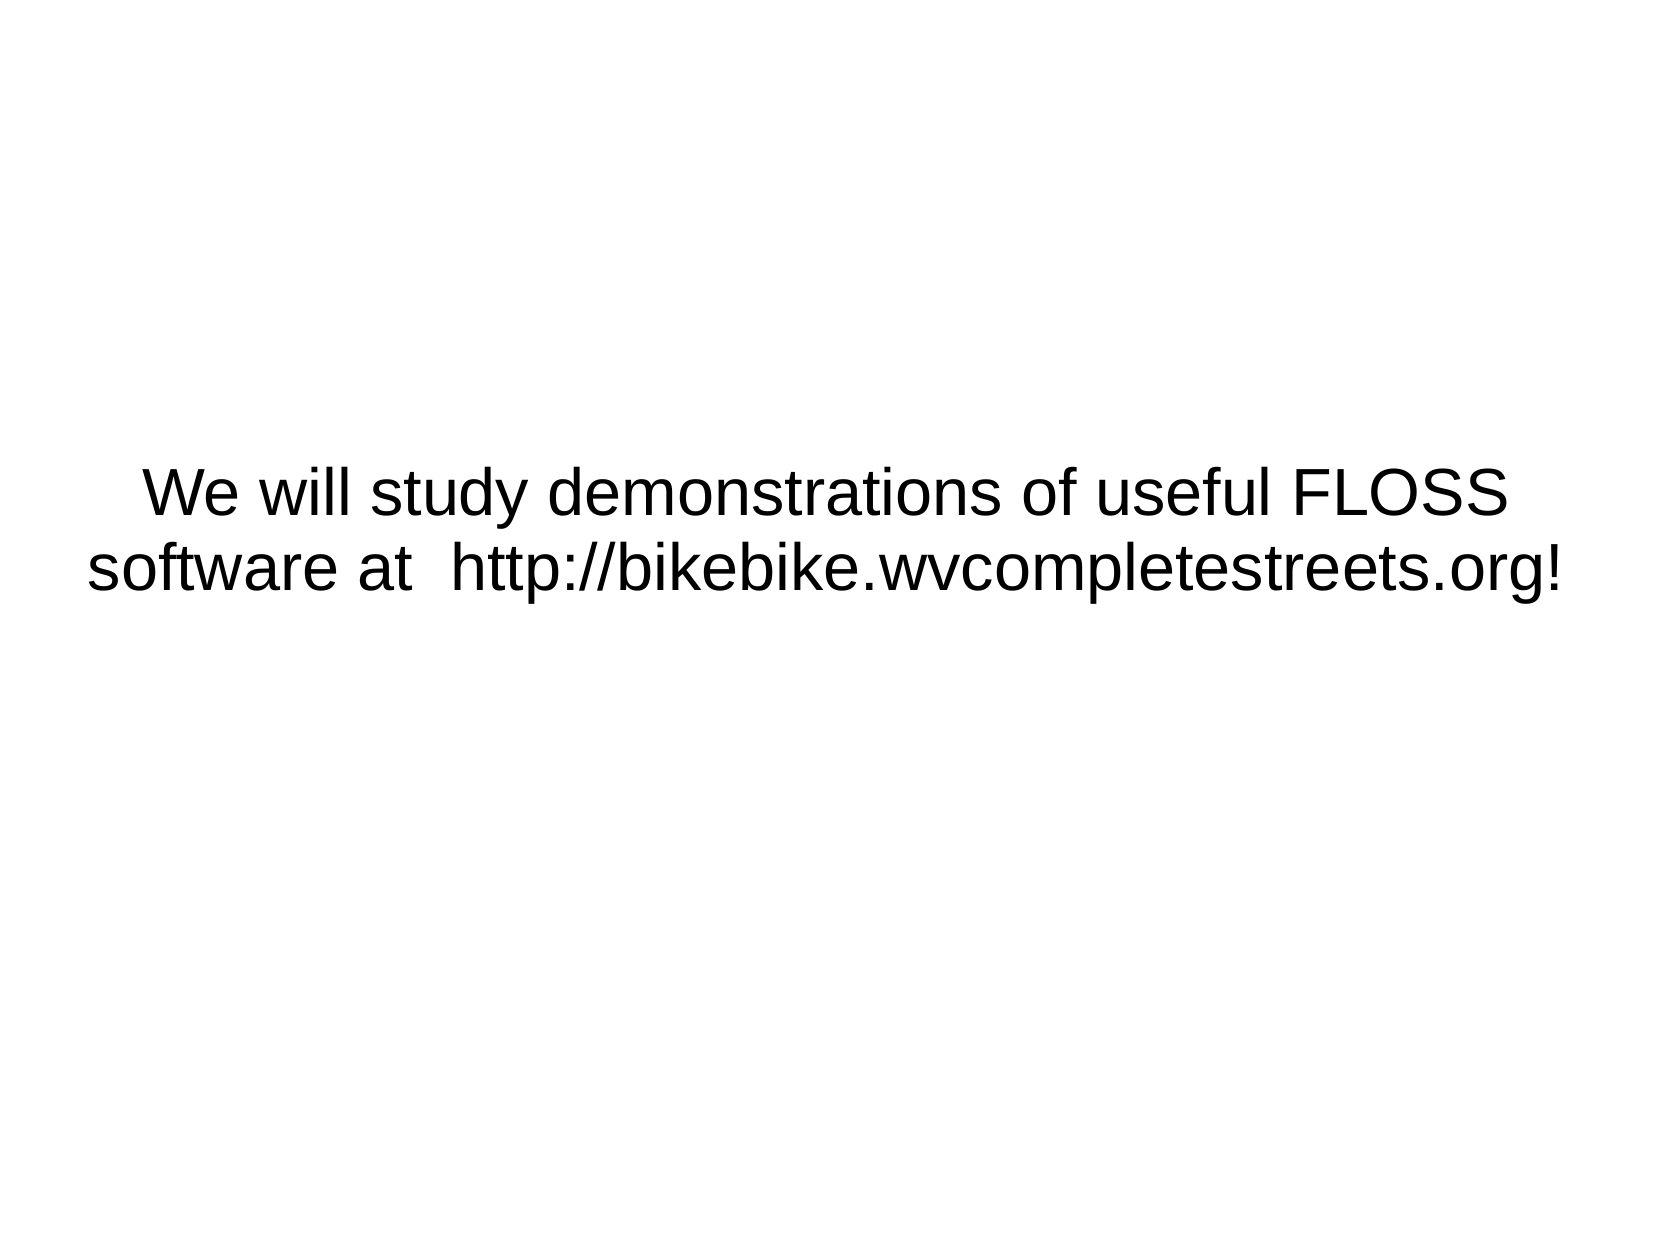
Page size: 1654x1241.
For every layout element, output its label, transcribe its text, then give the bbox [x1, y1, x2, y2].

subtitle We will study demonstrations of useful FLOSS software at http://bikebike.wvcompletestreets.org! [82, 49, 1571, 1010]
